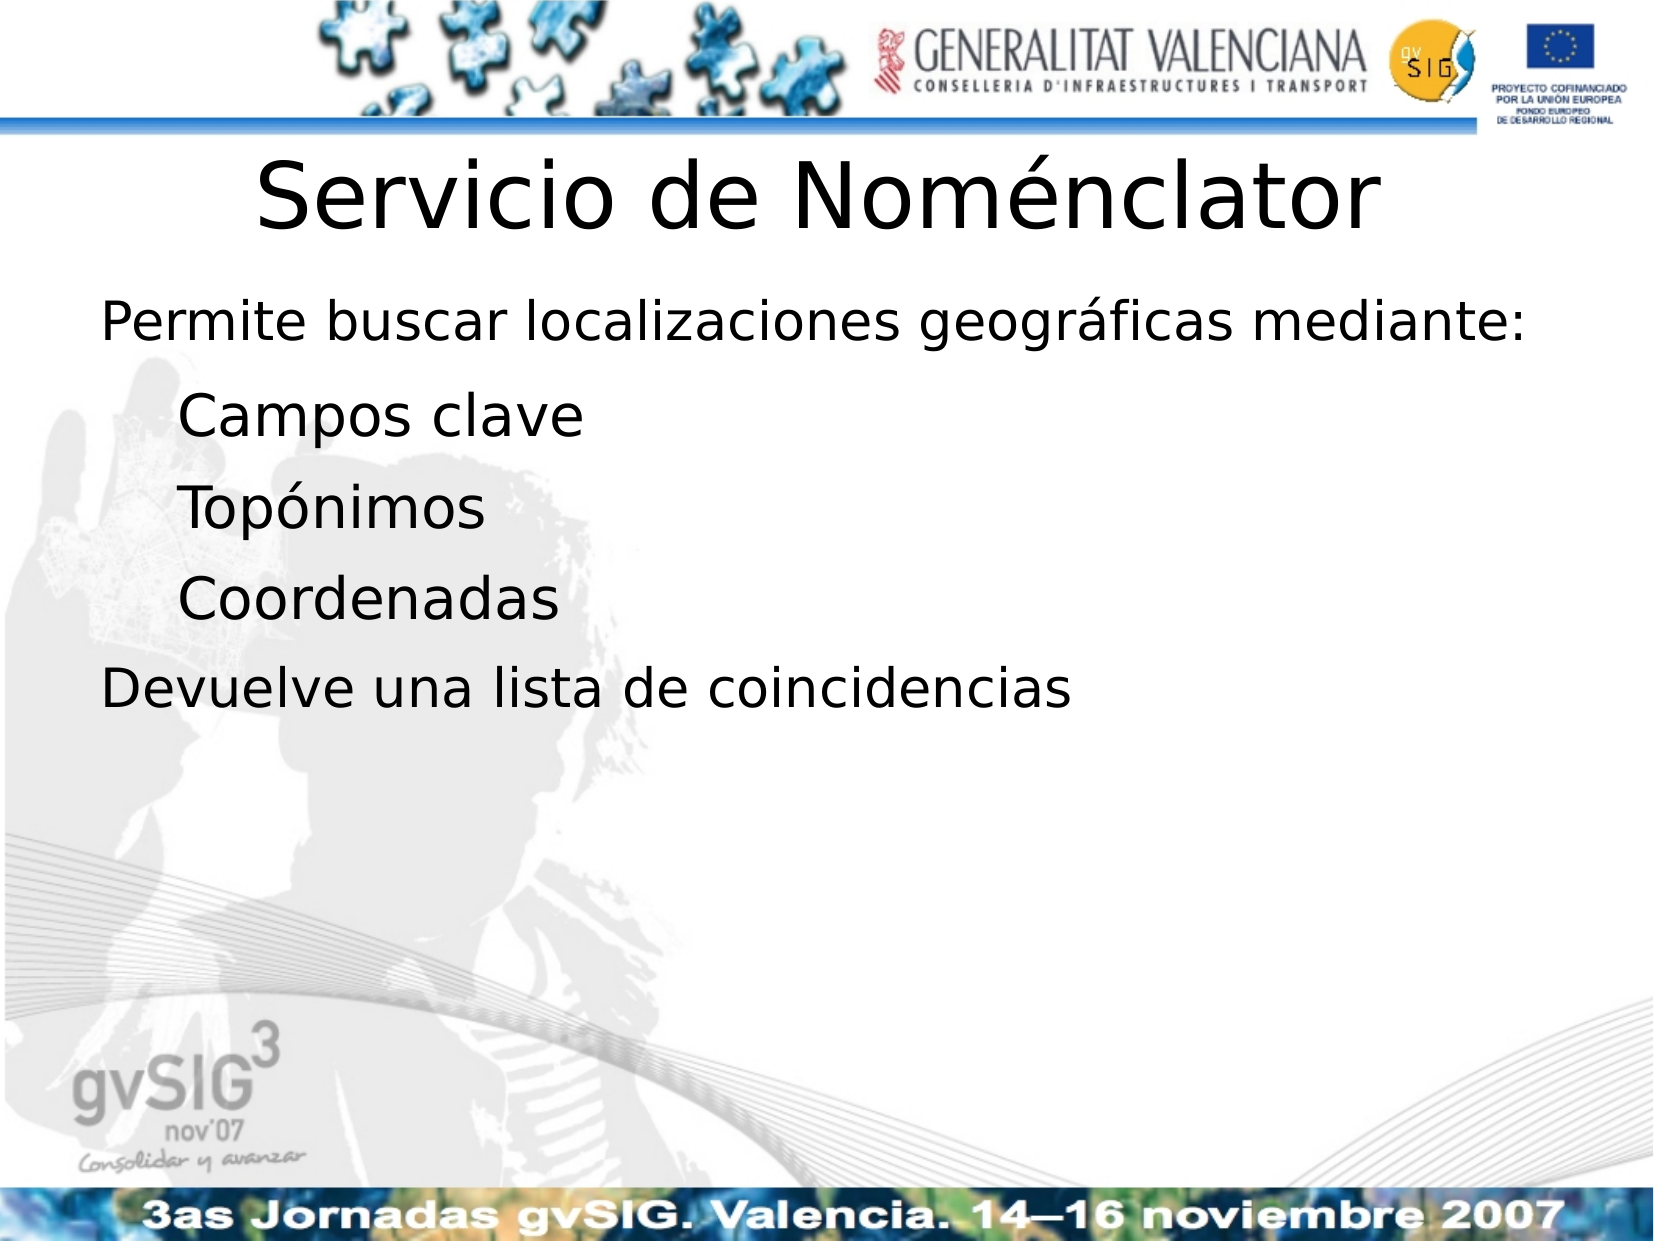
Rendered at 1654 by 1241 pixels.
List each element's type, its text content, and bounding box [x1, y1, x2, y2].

picture [0, 0, 1654, 1241]
title Servicio de Noménclator [75, 92, 1563, 301]
list Permite buscar localizaciones geográficas mediante: Campos clave Topónimos Coordenadas Devuelve una lista de coincidencias [82, 290, 1571, 1109]
